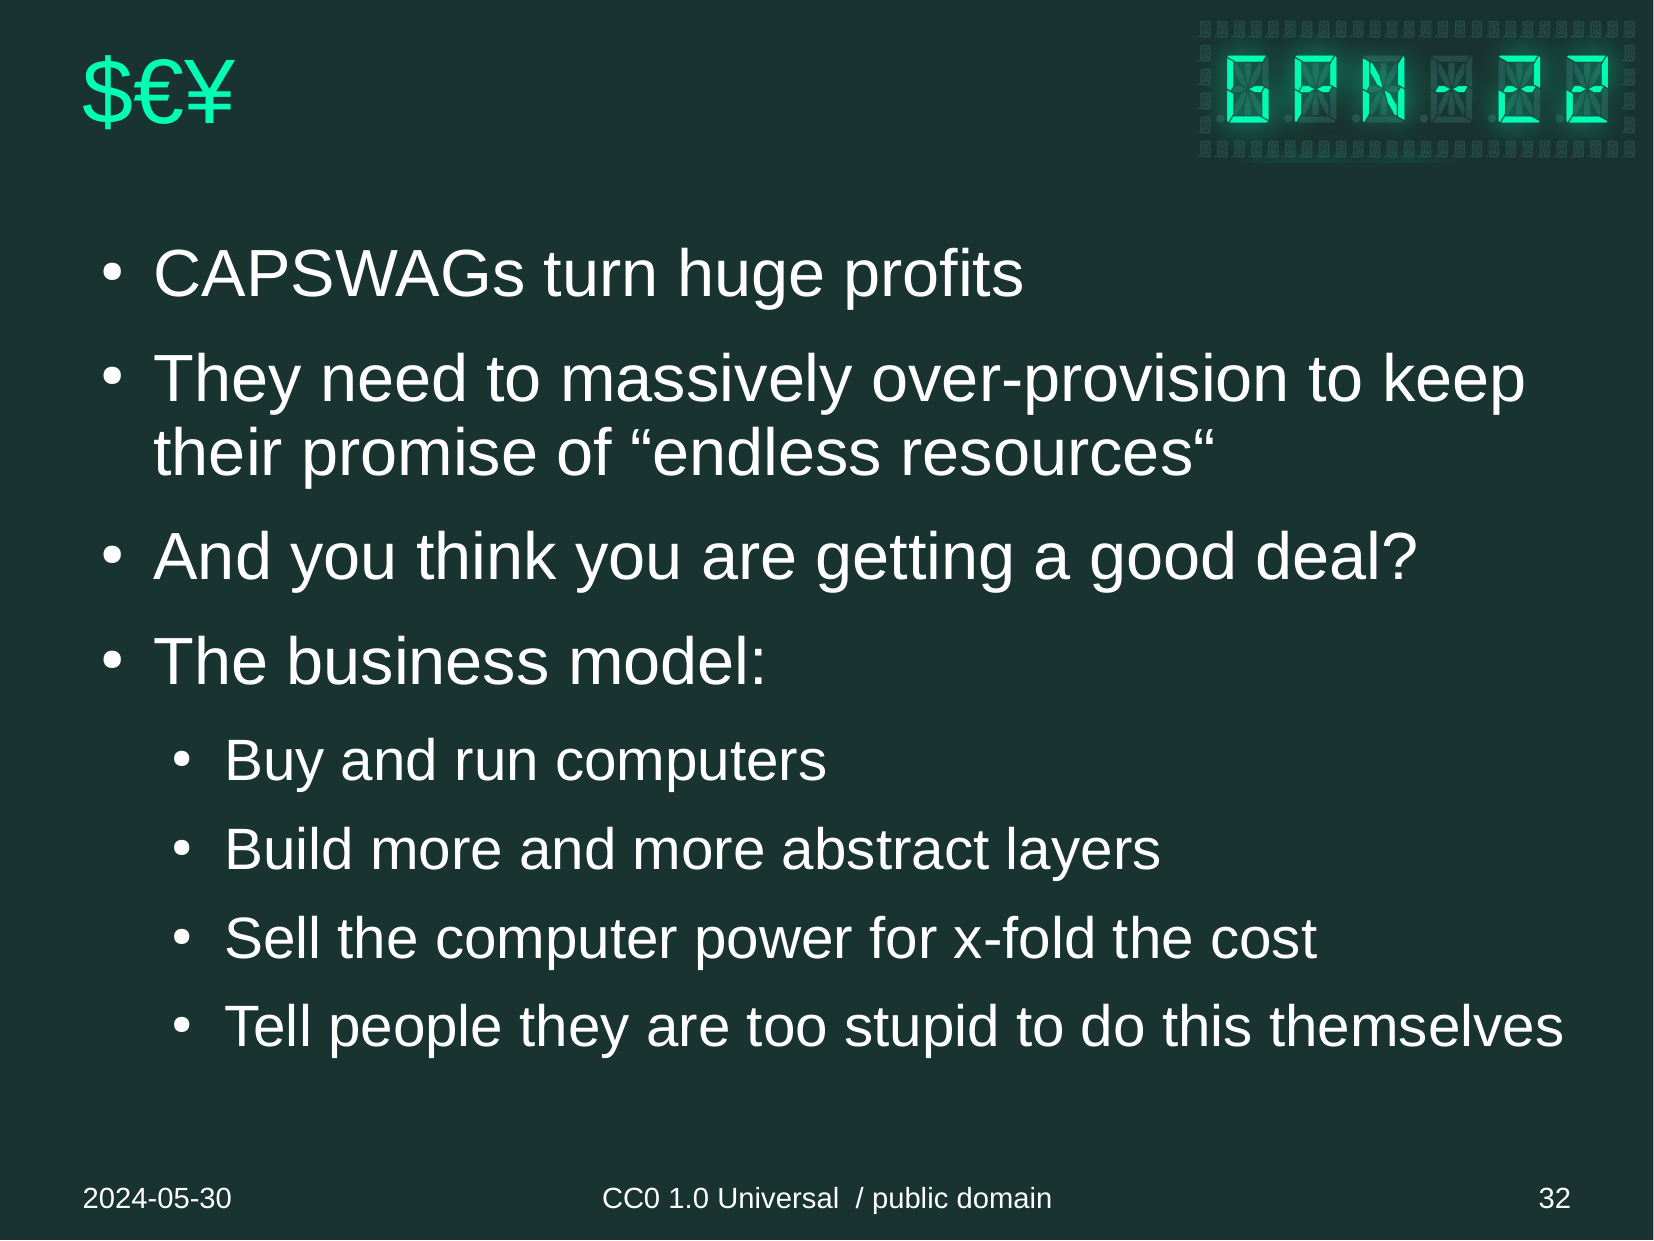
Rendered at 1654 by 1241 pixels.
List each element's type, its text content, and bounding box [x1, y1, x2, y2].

title $€¥ [82, 40, 1004, 143]
list CAPSWAGs turn huge profits They need to massively over-provision to keep their promise of “endless resources“ And you think you are getting a good deal? The business model: Buy and run computers Build more and more abstract layers Sell the computer power for x-fold the cost Tell people they are too stupid to do this themselves [82, 236, 1571, 1060]
picture [1196, 15, 1639, 163]
